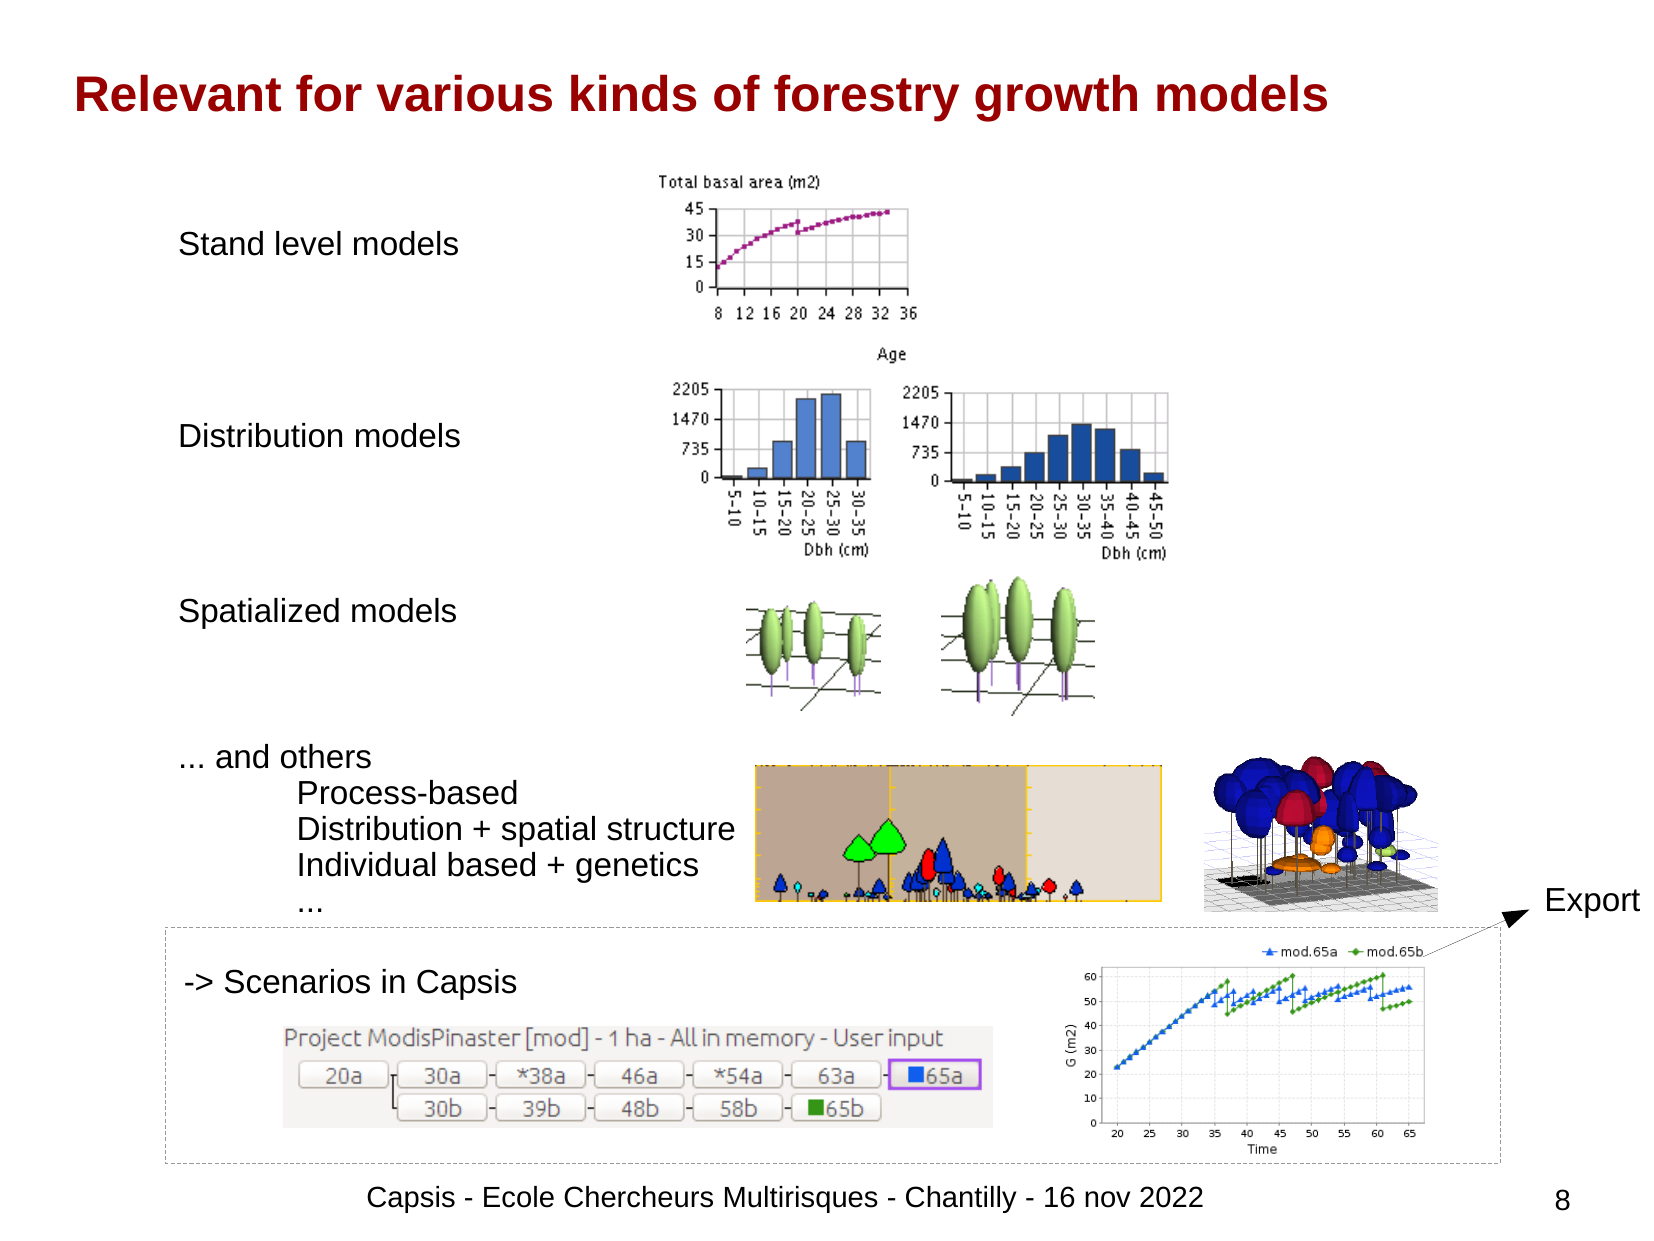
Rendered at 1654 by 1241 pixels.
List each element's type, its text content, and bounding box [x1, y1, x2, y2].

text_box Spatialized models [178, 594, 631, 643]
text_box Relevant for various kinds of forestry growth models [59, 59, 1595, 131]
picture [659, 171, 923, 365]
picture [896, 380, 1172, 564]
text_box Distribution models [178, 418, 638, 468]
text_box ... and others Process-based Distribution + spatial structure Individual based + genetics ... [178, 740, 1164, 935]
picture [283, 1026, 993, 1128]
picture [941, 572, 1095, 716]
text_box [165, 927, 1501, 1164]
text_box Stand level models [178, 226, 655, 276]
text_box -> Scenarios in Capsis [168, 957, 721, 1010]
picture [755, 765, 1162, 902]
picture [1204, 744, 1438, 912]
picture [1062, 944, 1430, 1161]
picture [746, 598, 881, 711]
picture [666, 378, 876, 559]
text_box Export [1529, 874, 1654, 927]
